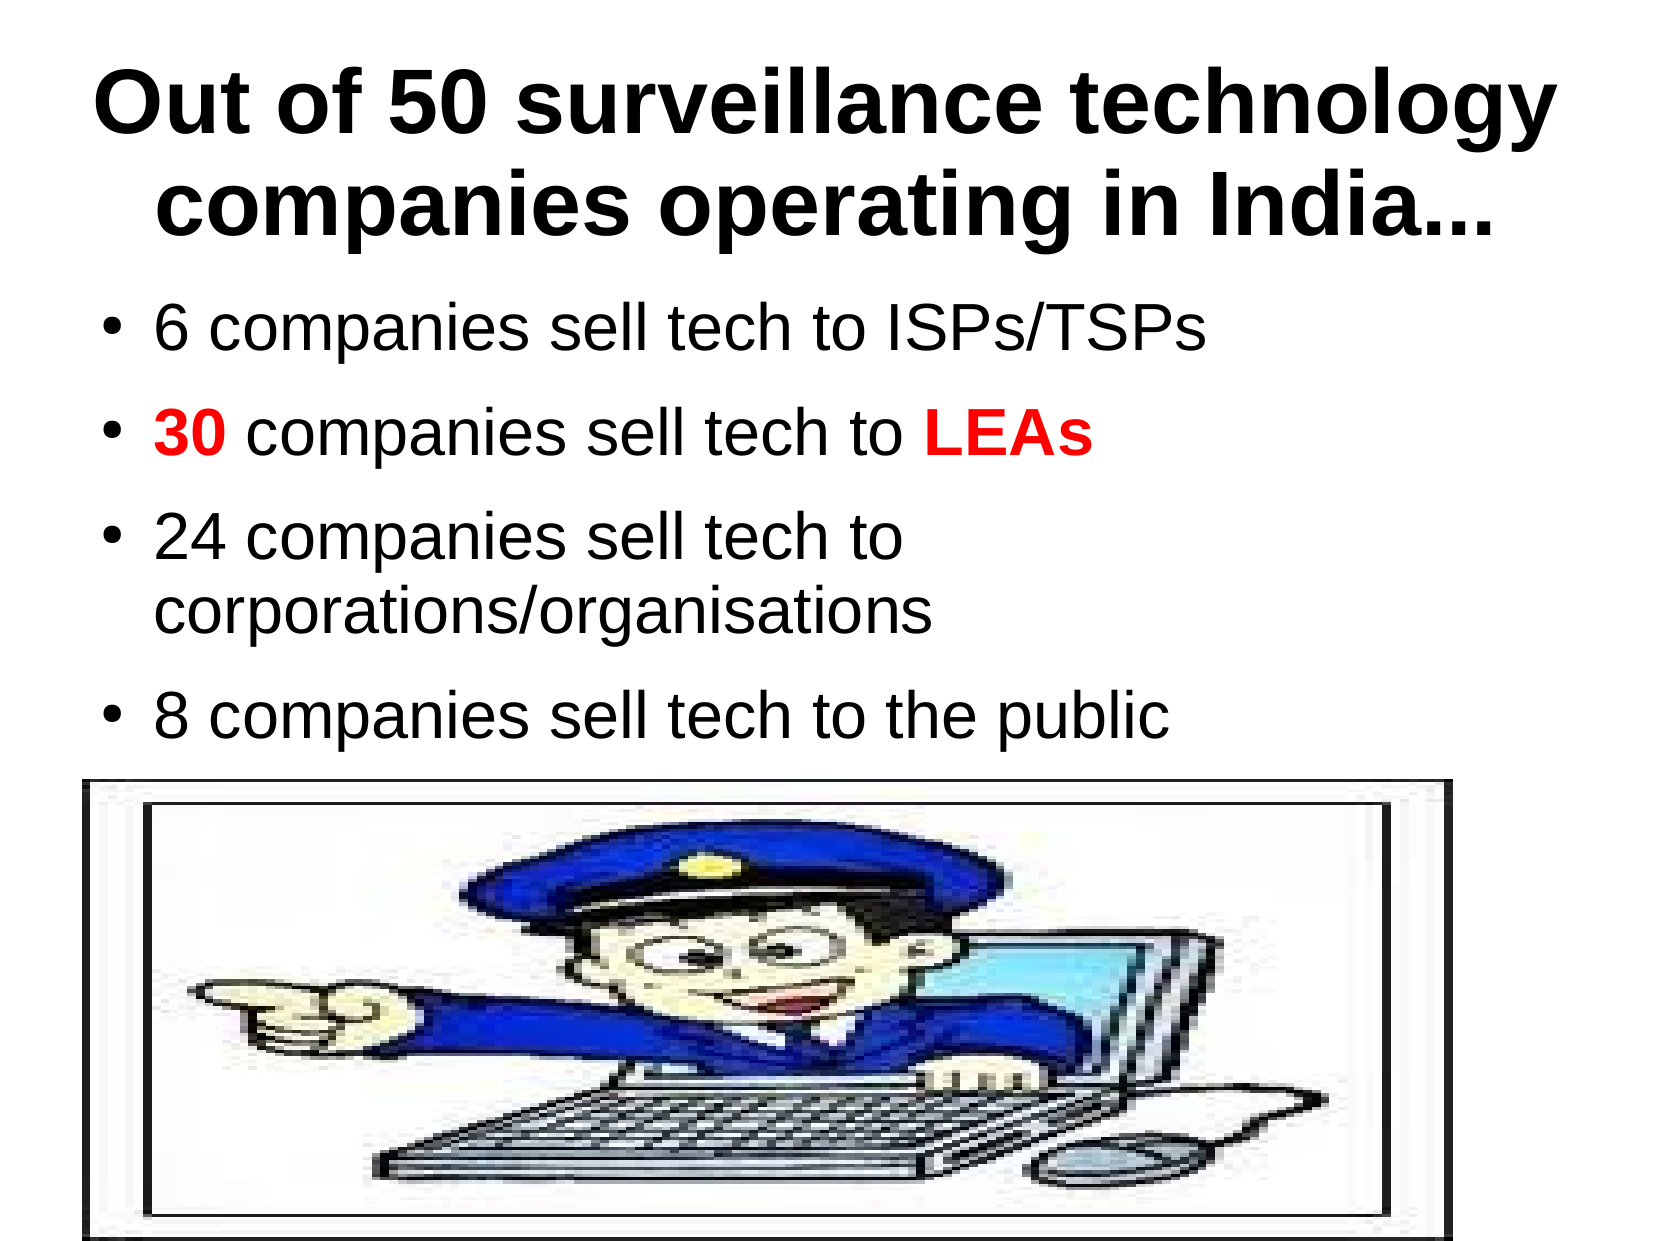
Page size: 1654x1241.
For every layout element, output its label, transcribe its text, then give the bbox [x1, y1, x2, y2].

list 6 companies sell tech to ISPs/TSPs 30 companies sell tech to LEAs 24 companies sell tech to corporations/organisations 8 companies sell tech to the public [82, 290, 1538, 1010]
title Out of 50 surveillance technology companies operating in India... [82, 49, 1571, 257]
picture [82, 779, 1453, 1241]
